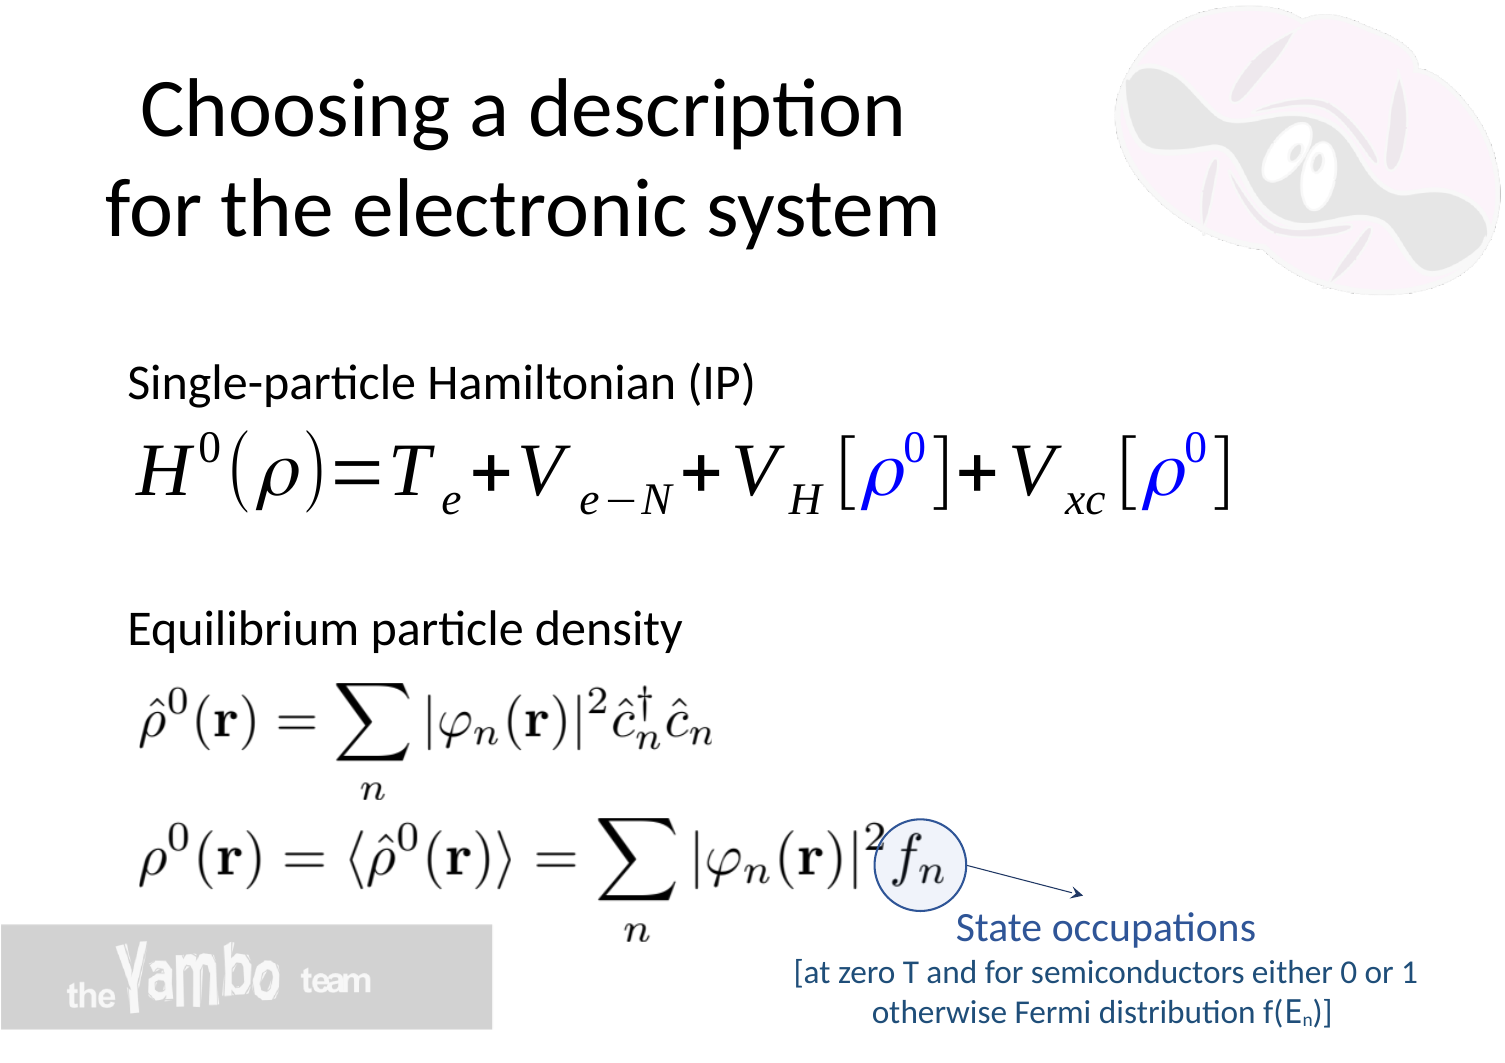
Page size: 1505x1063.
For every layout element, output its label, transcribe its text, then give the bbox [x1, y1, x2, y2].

text_box Equilibrium particle density [112, 587, 1413, 663]
text_box Choosing a description for the electronic system [81, 45, 967, 261]
text_box Single-particle Hamiltonian (IP) [112, 341, 1230, 417]
text_box [874, 819, 967, 892]
picture [0, 2, 1505, 1063]
chart [112, 420, 1253, 526]
text_box State occupations [at zero T and for semiconductors either 0 or 1 otherwise Fermi distribution f(En)] [749, 892, 1463, 1063]
picture [959, 867, 1063, 892]
